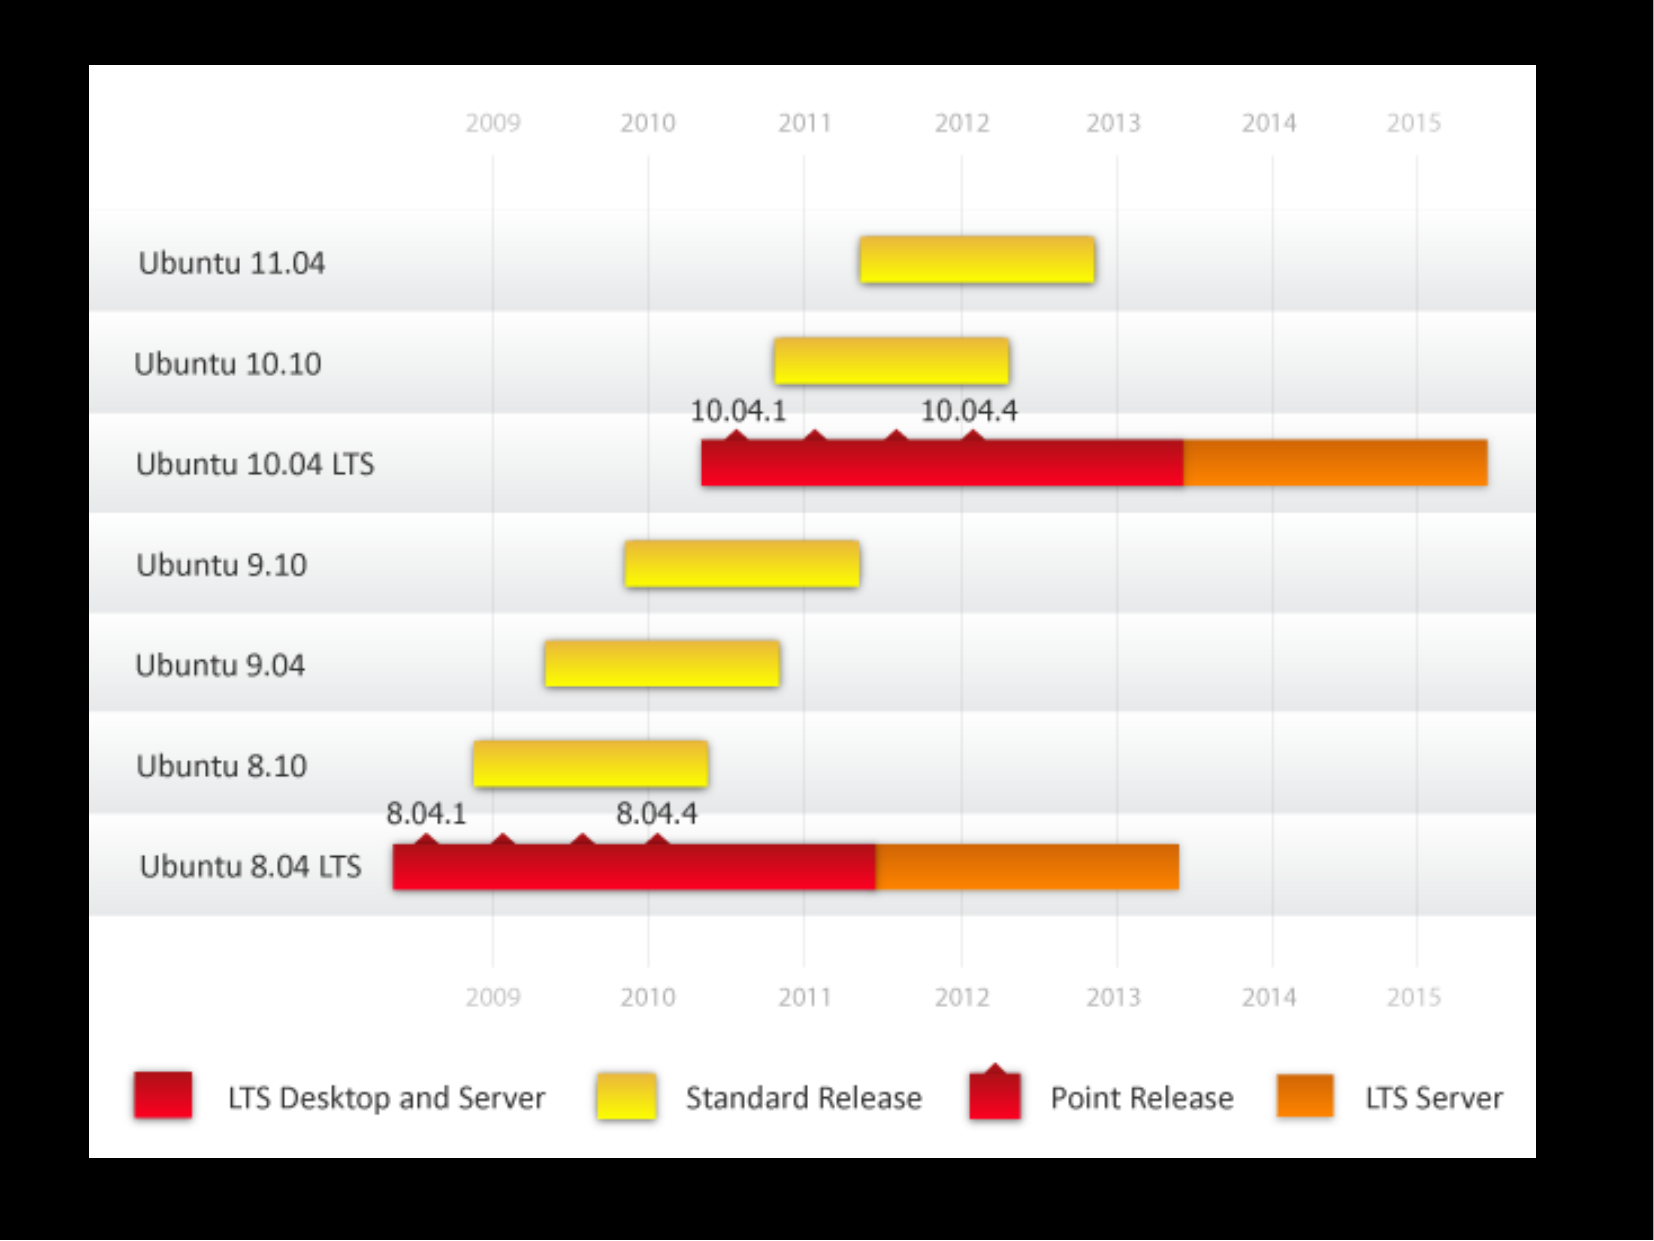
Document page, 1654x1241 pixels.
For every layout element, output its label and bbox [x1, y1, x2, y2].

picture [89, 65, 1536, 1158]
